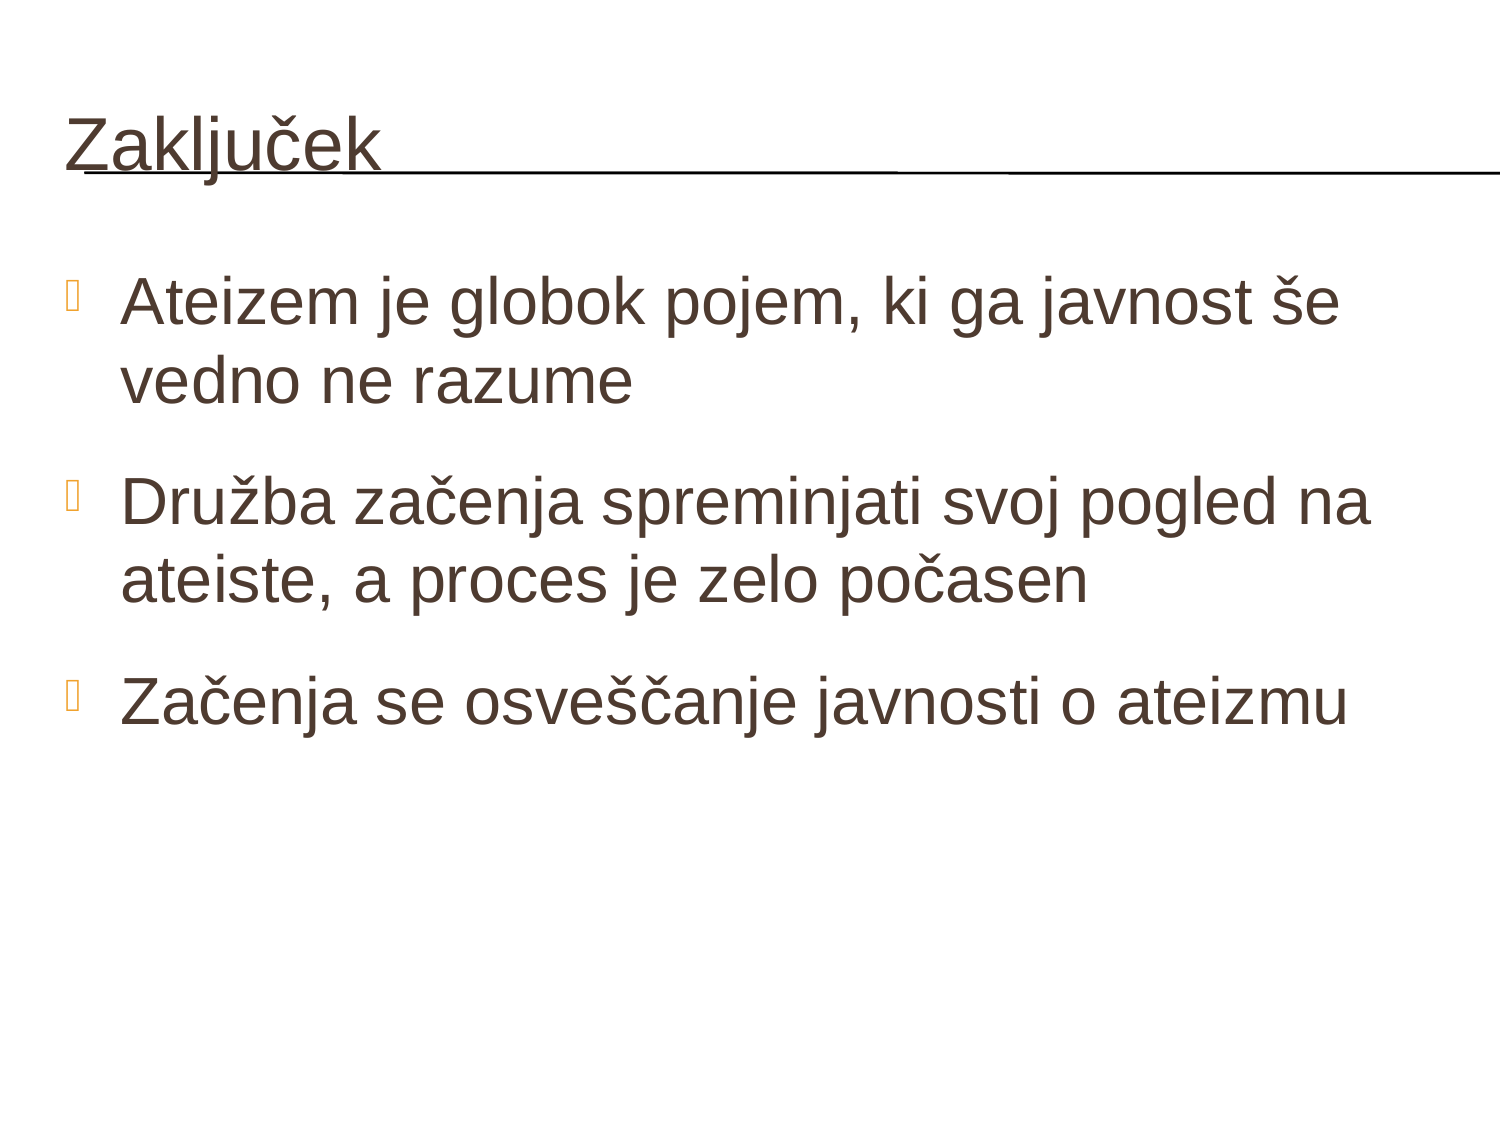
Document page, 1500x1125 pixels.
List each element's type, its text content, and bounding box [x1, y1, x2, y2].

text_box Ateizem je globok pojem, ki ga javnost še vedno ne razume Družba začenja spreminjati svoj pogled na ateiste, a proces je zelo počasen Začenja se osveščanje javnosti o ateizmu [49, 254, 1475, 998]
title Zaključek [50, 75, 1475, 213]
